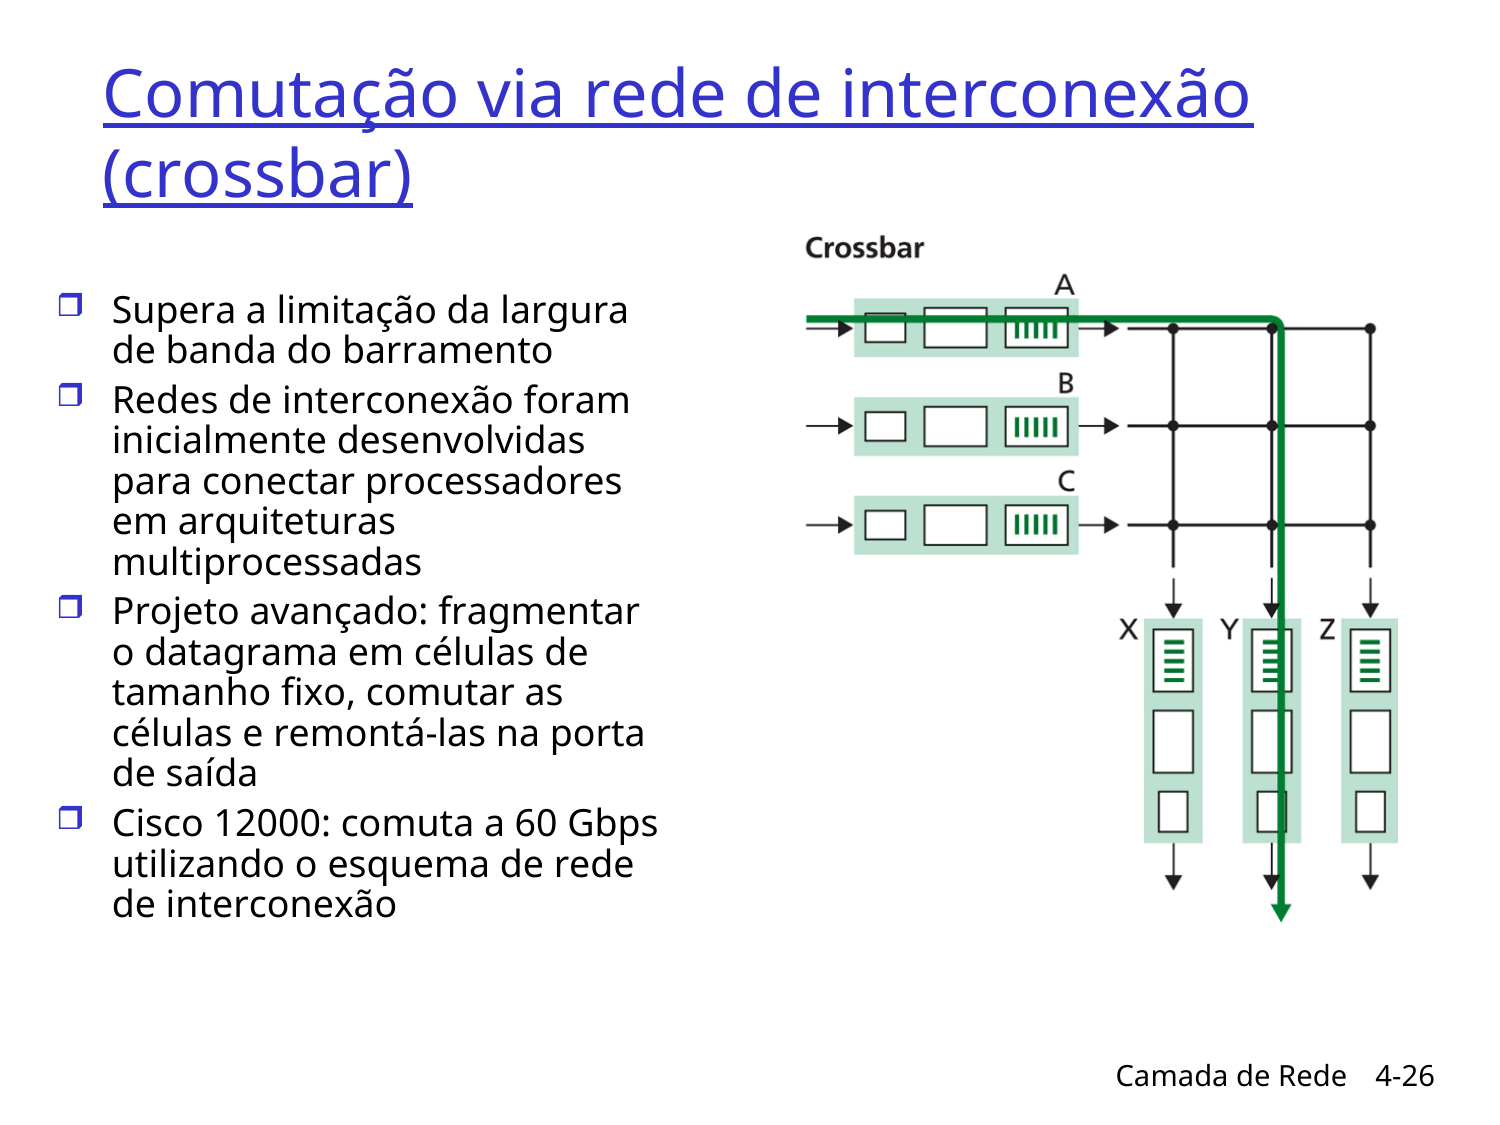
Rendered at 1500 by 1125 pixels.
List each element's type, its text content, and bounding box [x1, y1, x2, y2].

text_box 4-<número> [1339, 1050, 1451, 1125]
text_box Supera a limitação da largura de banda do barramento Redes de interconexão foram inicialmente desenvolvidas para conectar processadores em arquiteturas multiprocessadas Projeto avançado: fragmentar o datagrama em células de tamanho fixo, comutar as células e remontá-las na porta de saída Cisco 12000: comuta a 60 Gbps utilizando o esquema de rede de interconexão [41, 283, 688, 1046]
text_box Camada de Rede [887, 1050, 1339, 1125]
chart [773, 235, 1398, 929]
text_box Comutação via rede de interconexão (crossbar) [87, 37, 1363, 225]
